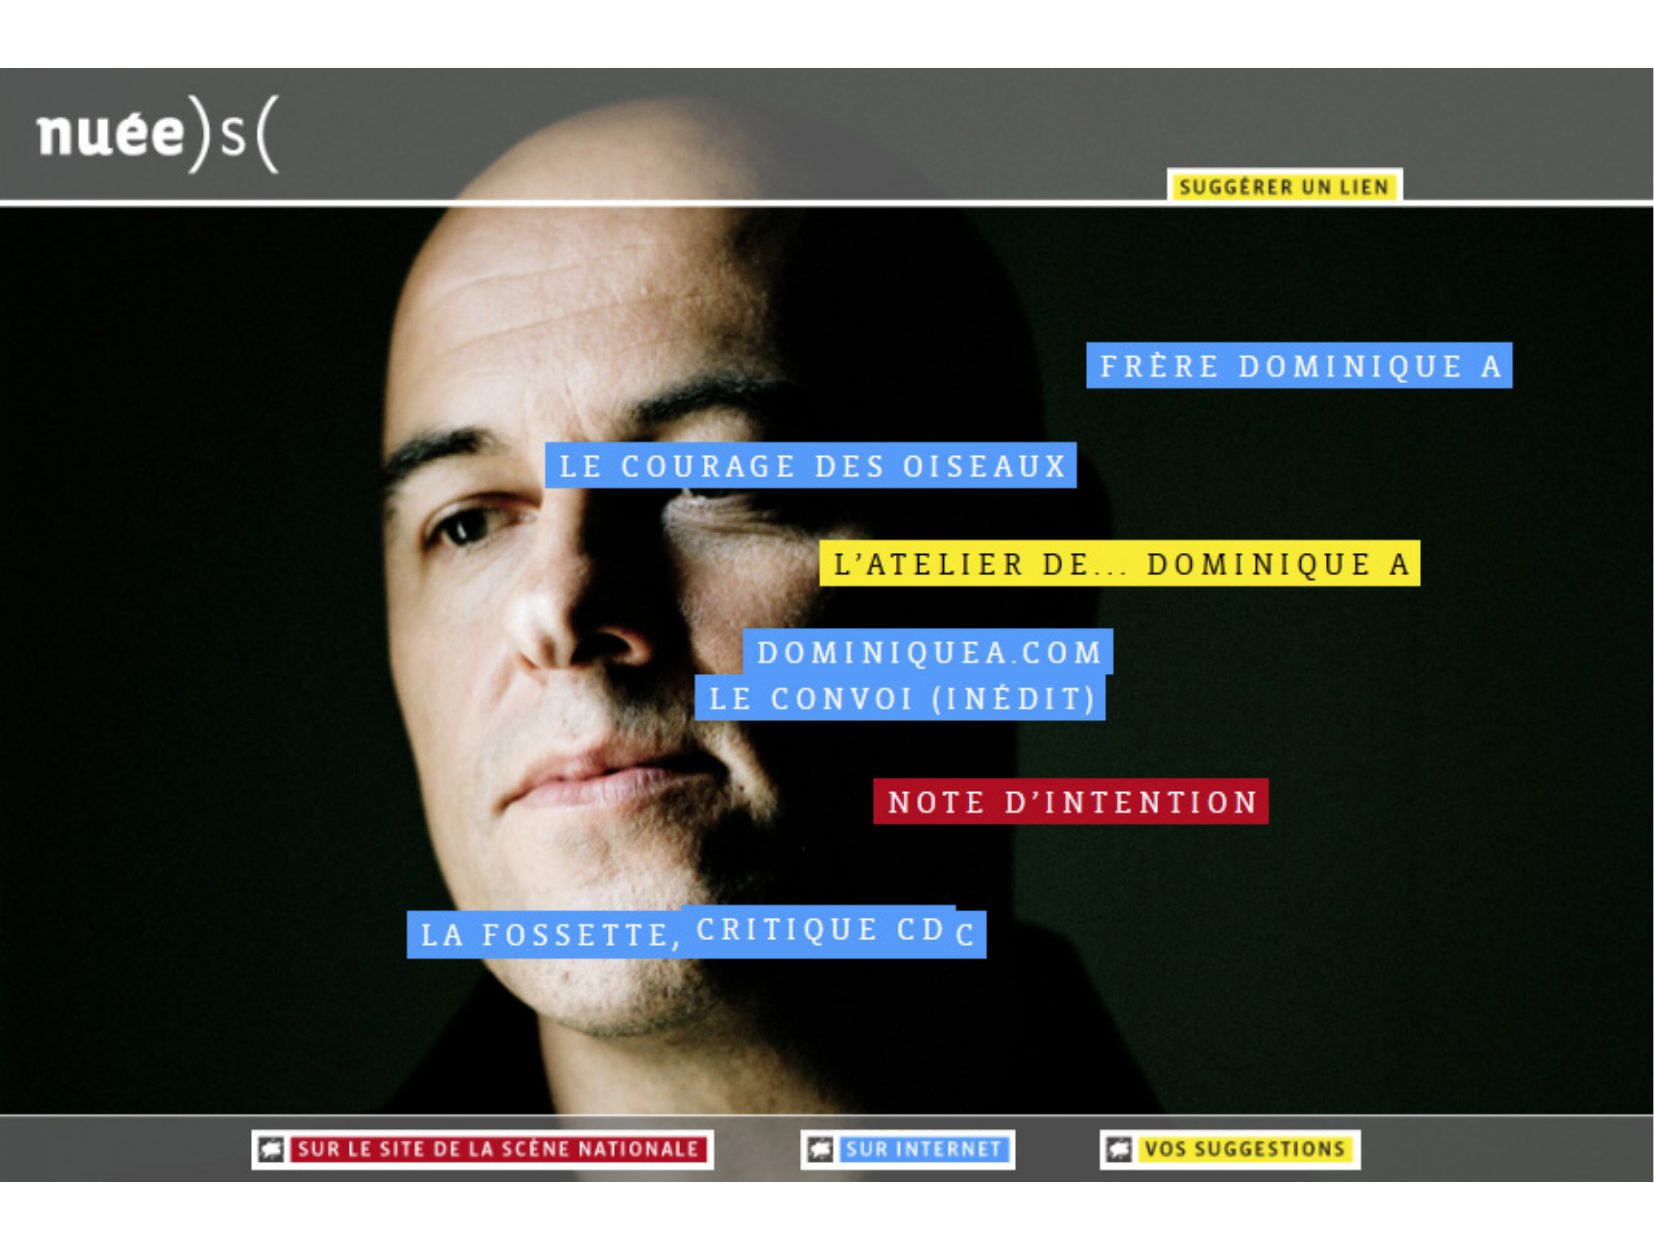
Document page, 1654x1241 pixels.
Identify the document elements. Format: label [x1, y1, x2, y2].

picture [0, 68, 1654, 1182]
